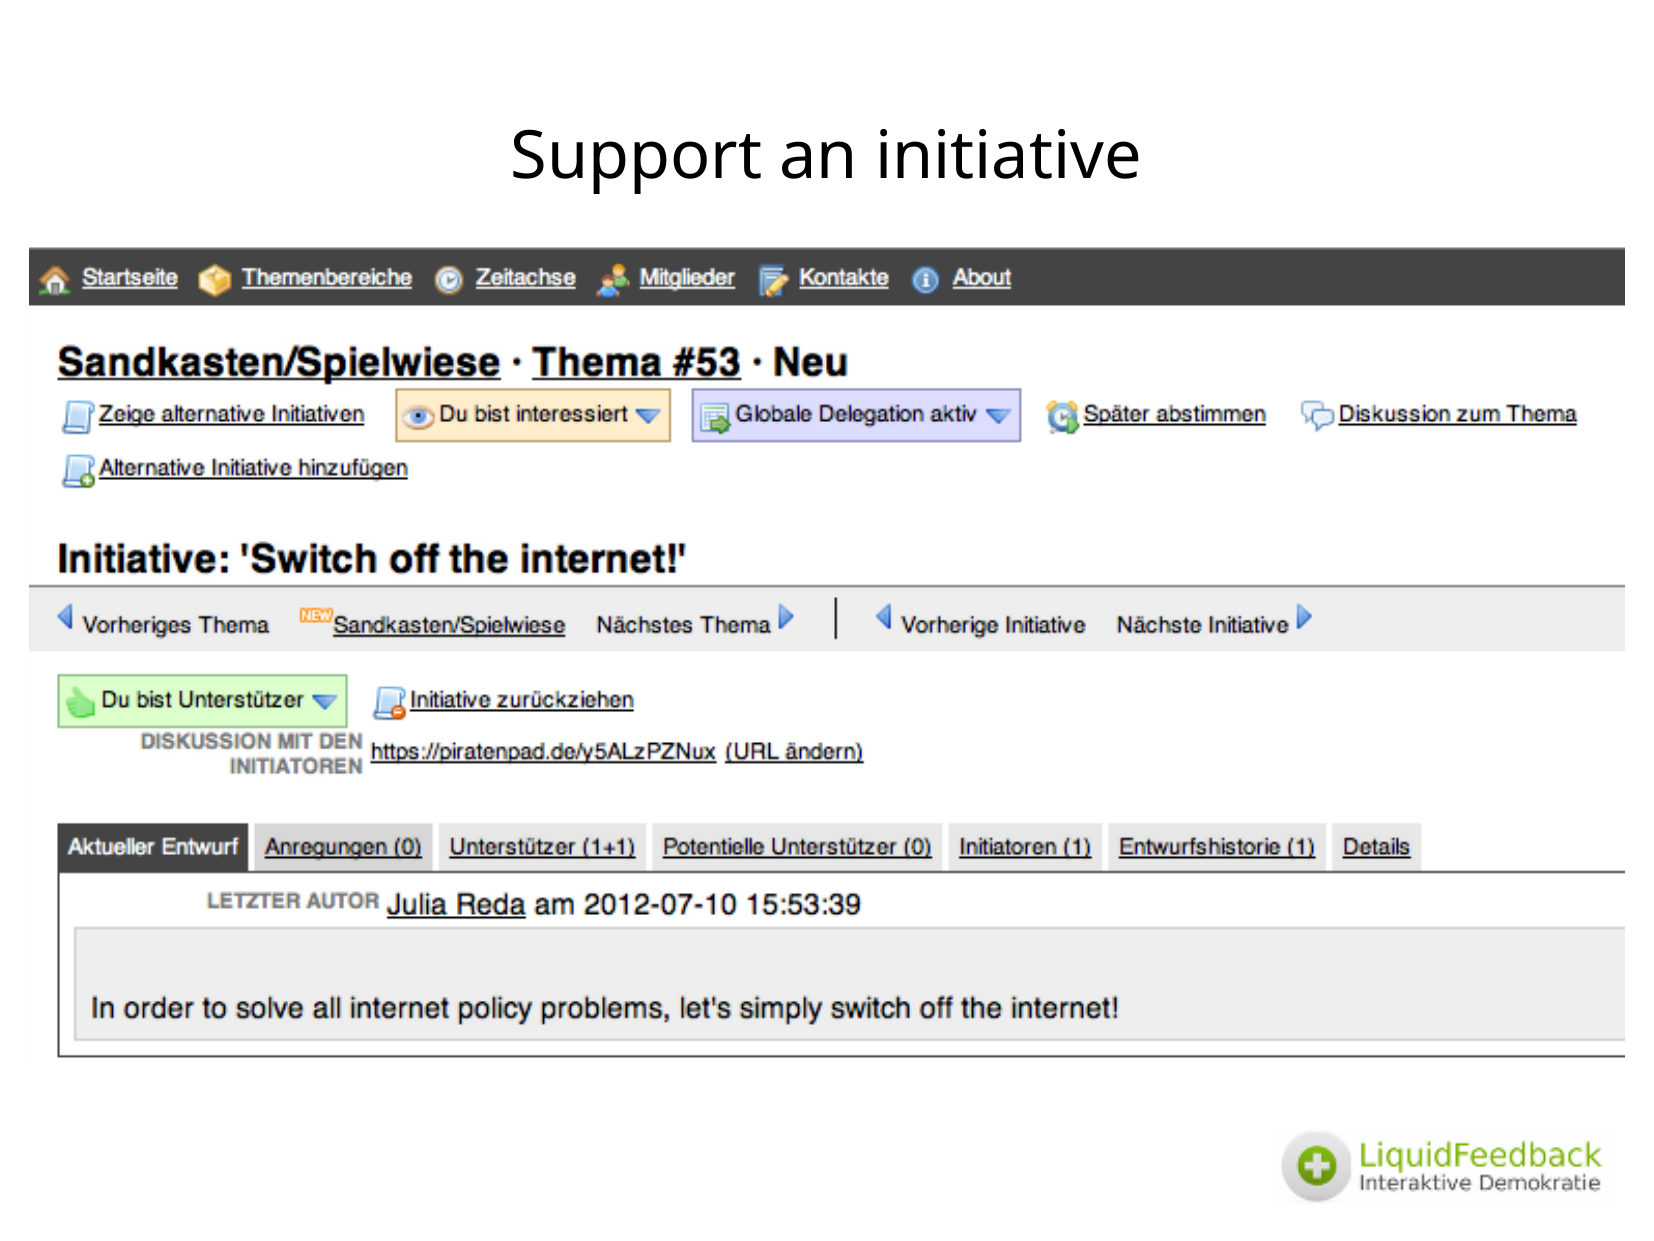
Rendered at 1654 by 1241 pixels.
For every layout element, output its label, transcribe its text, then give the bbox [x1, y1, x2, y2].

picture [1276, 1127, 1613, 1205]
picture [29, 219, 1625, 1089]
title Support an initiative [82, 49, 1571, 219]
